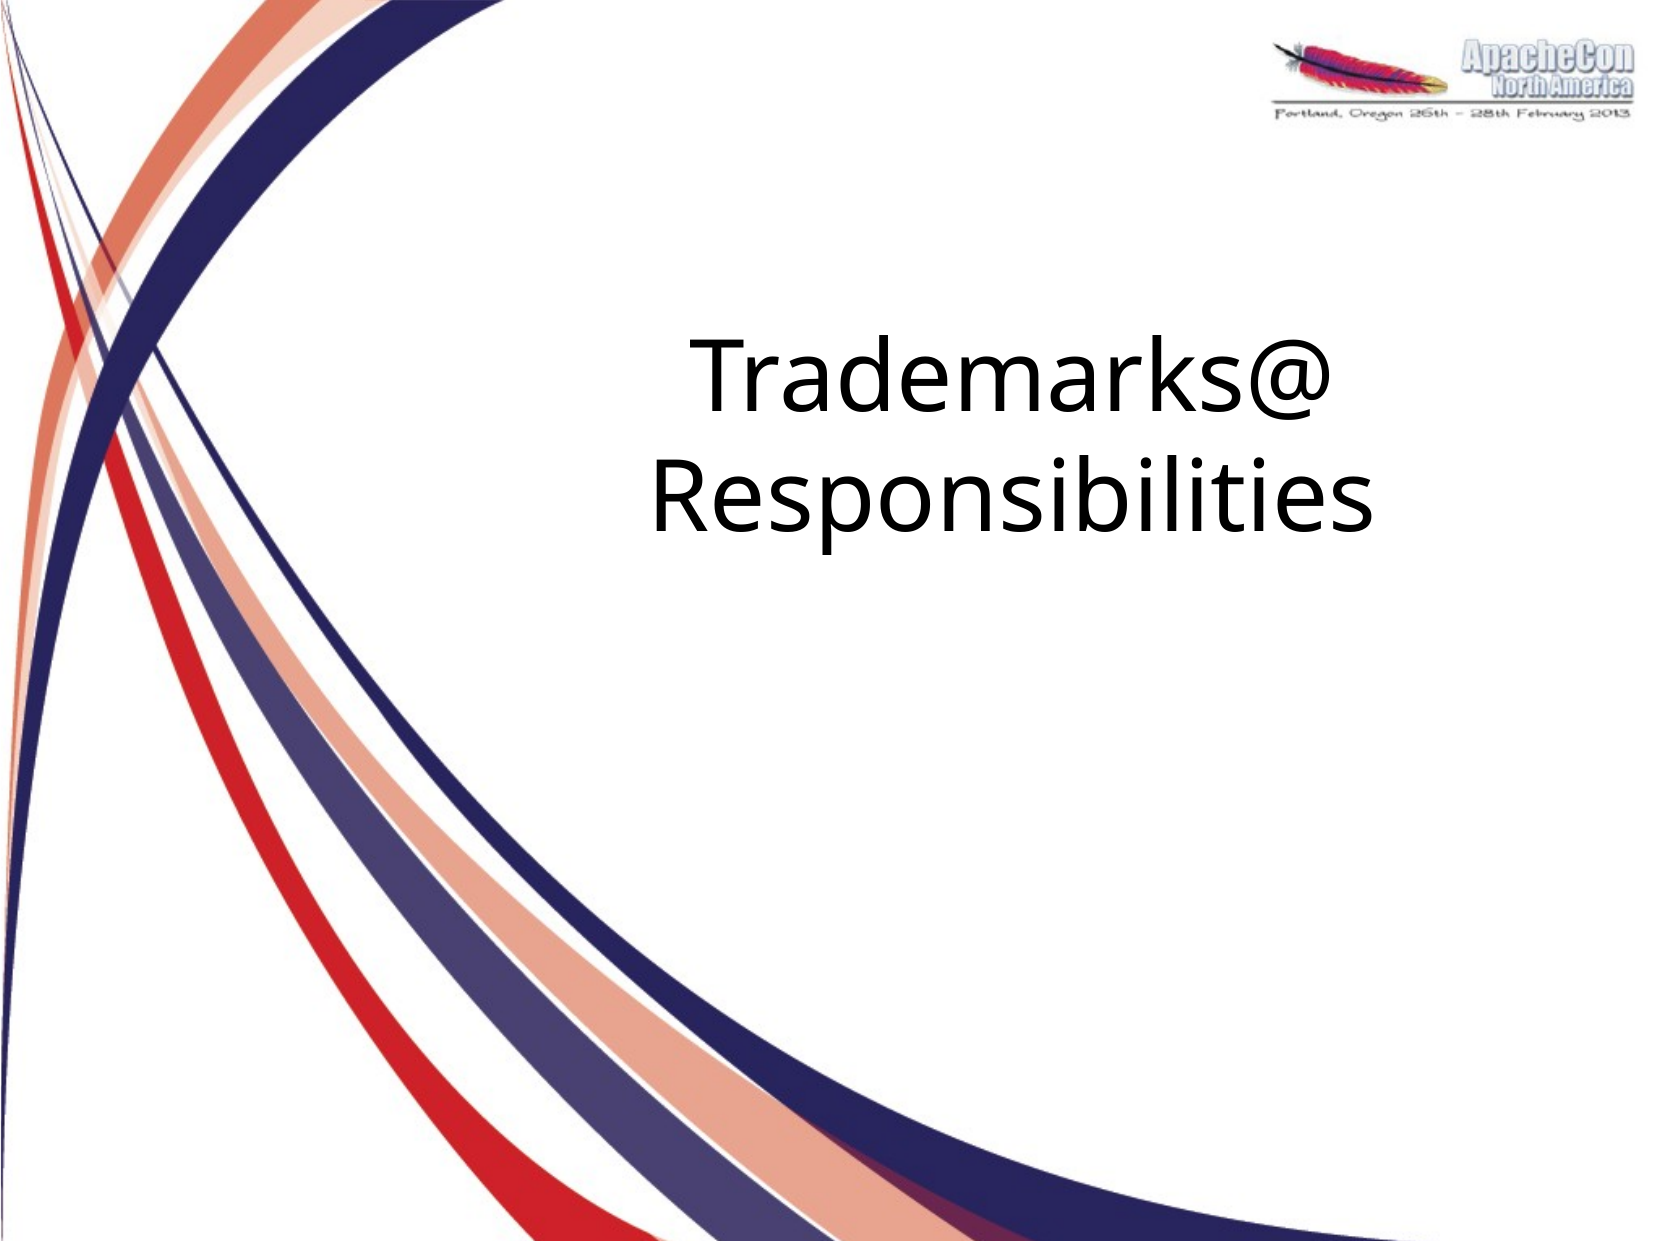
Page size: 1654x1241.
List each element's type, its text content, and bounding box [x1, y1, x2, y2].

title Trademarks@ Responsibilities [487, 300, 1538, 563]
picture [0, 0, 1654, 1241]
